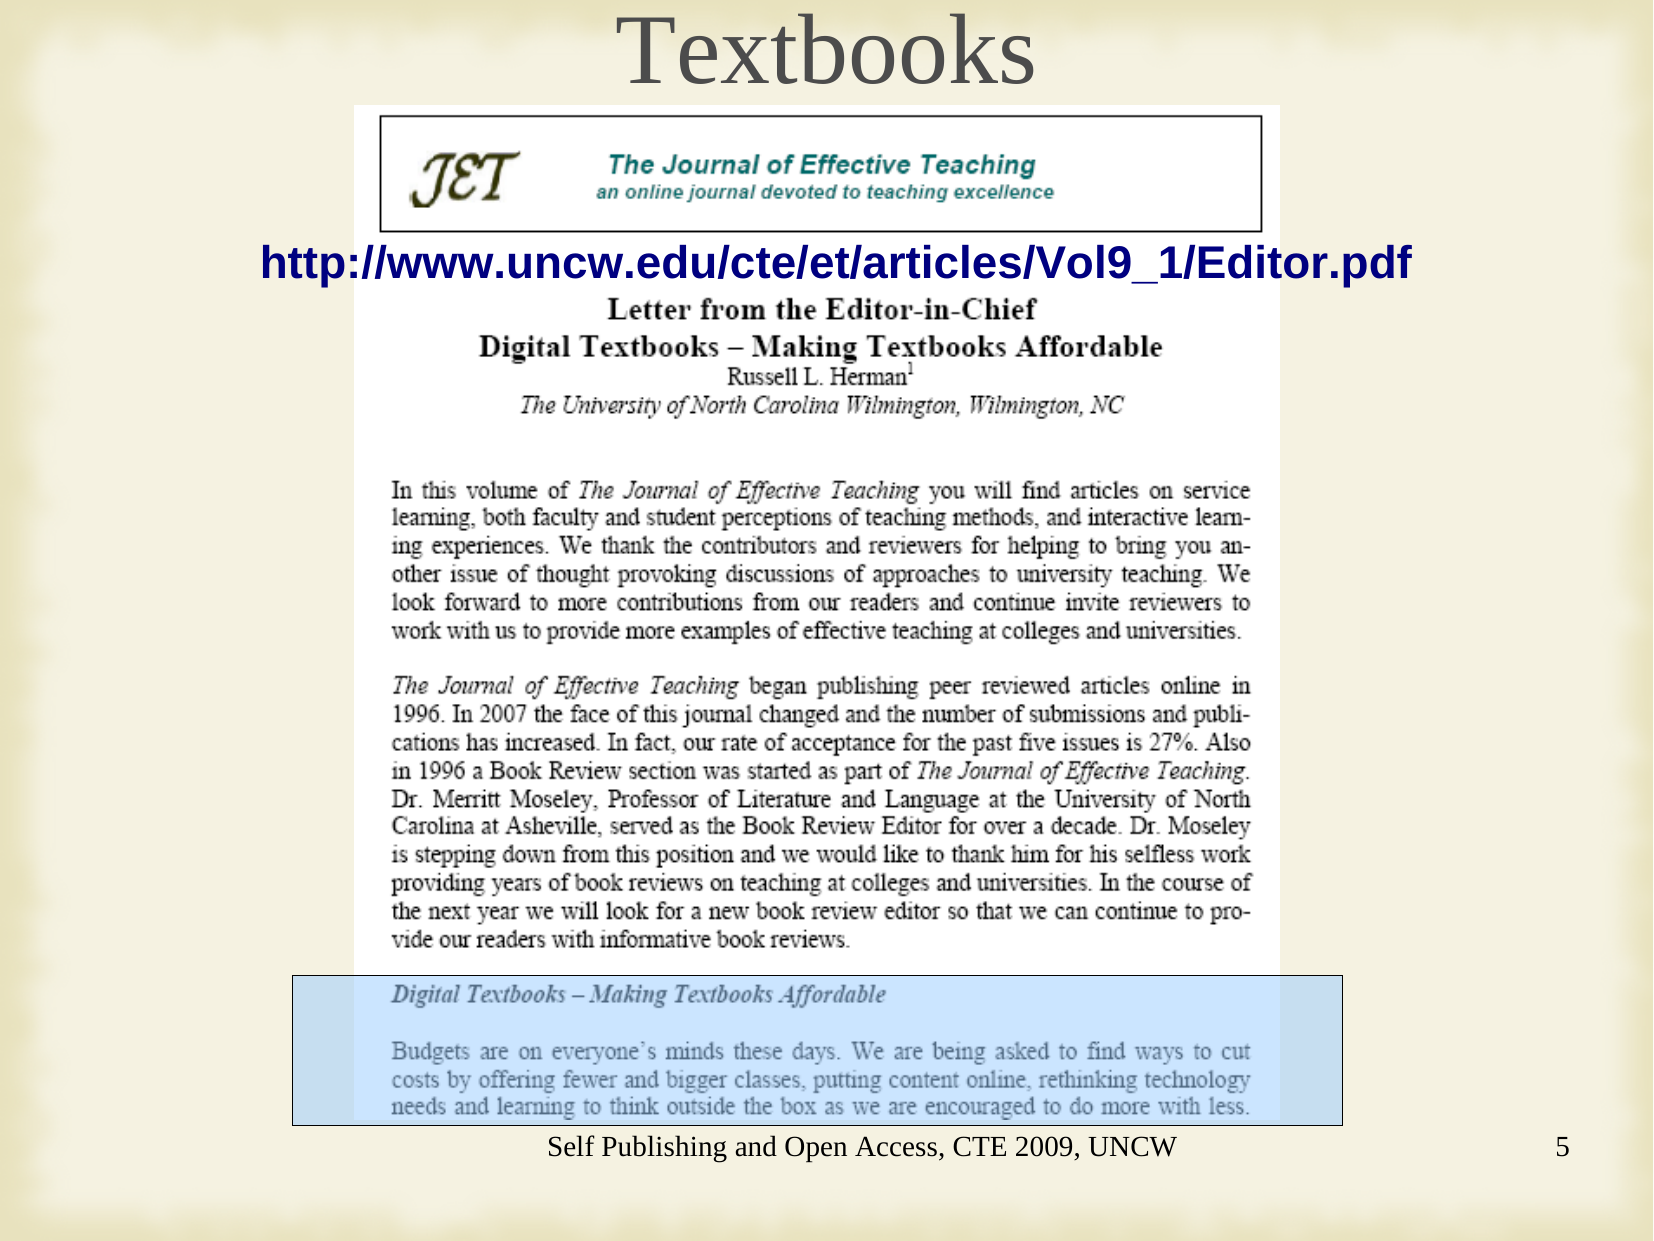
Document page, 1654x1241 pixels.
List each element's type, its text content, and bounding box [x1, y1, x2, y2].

text_box http://www.uncw.edu/cte/et/articles/Vol9_1/Editor.pdf [245, 229, 1455, 301]
picture [0, 0, 1654, 1241]
text_box [292, 975, 1343, 1126]
title Textbooks [82, 0, 1571, 106]
